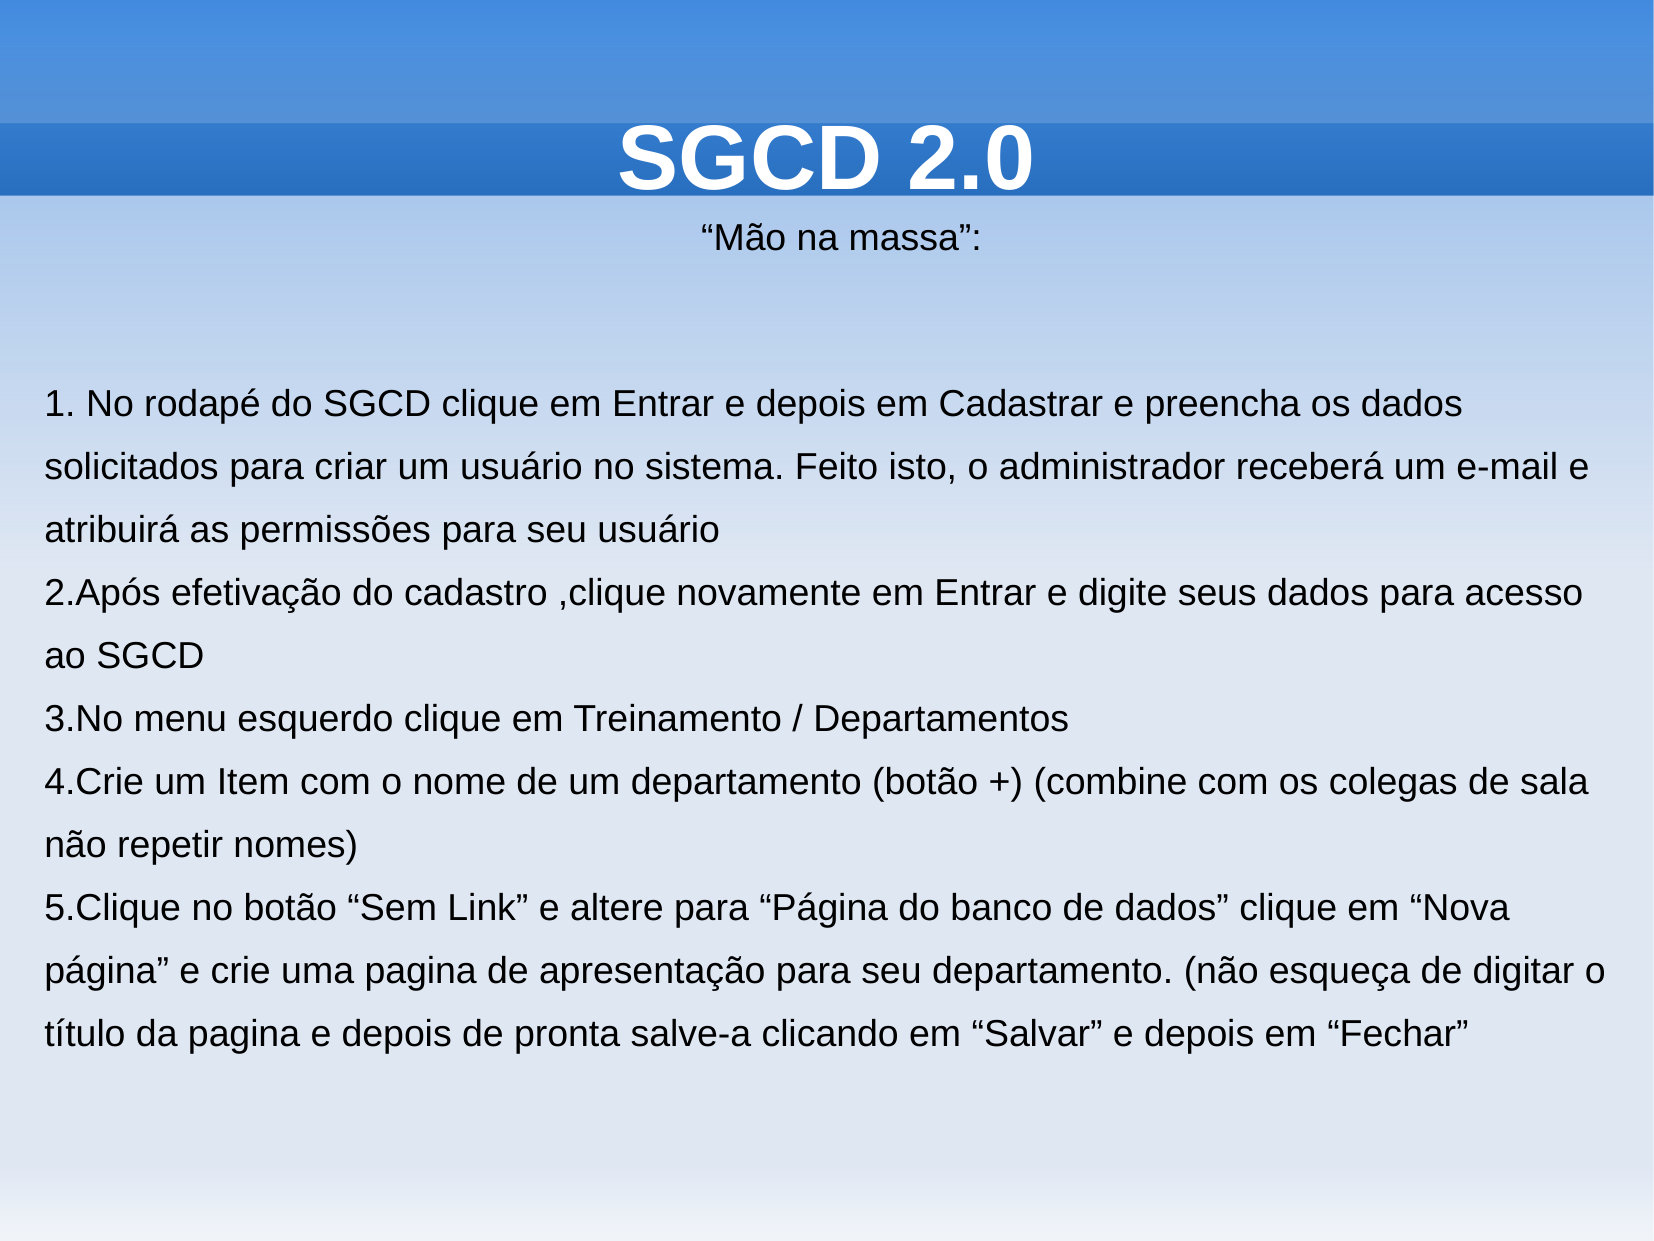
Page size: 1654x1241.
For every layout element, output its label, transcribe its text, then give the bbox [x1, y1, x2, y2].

text_box No rodapé do SGCD clique em Entrar e depois em Cadastrar e preencha os dados solicitados para criar um usuário no sistema. Feito isto, o administrador receberá um e-mail e atribuirá as permissões para seu usuário Após efetivação do cadastro ,clique novamente em Entrar e digite seus dados para acesso ao SGCD No menu esquerdo clique em Treinamento / Departamentos Crie um Item com o nome de um departamento (botão +) (combine com os colegas de sala não repetir nomes) Clique no botão “Sem Link” e altere para “Página do banco de dados” clique em “Nova página” e crie uma pagina de apresentação para seu departamento. (não esqueça de digitar o título da pagina e depois de pronta salve-a clicando em “Salvar” e depois em “Fechar” [29, 354, 1625, 1093]
picture [0, 0, 1654, 1241]
title SGCD 2.0 [82, 49, 1571, 257]
text_box “Mão na massa”: [686, 208, 997, 266]
